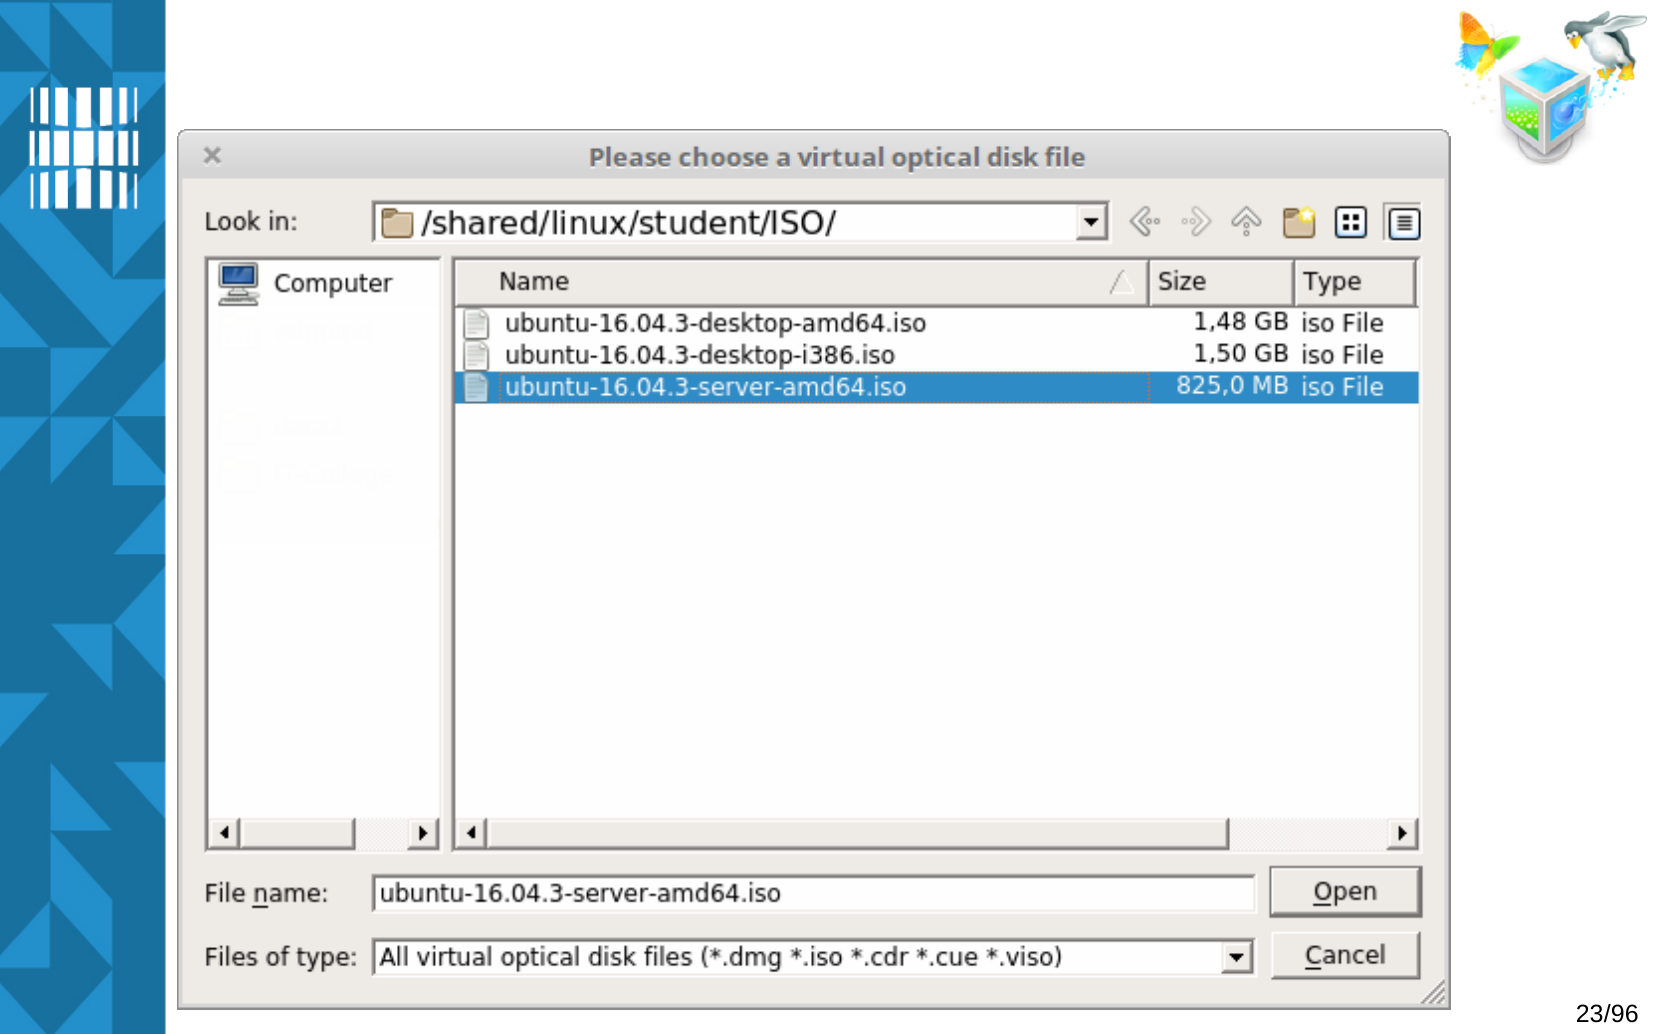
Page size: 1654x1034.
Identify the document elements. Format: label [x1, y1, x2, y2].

picture [177, 129, 1451, 1010]
picture [1452, 7, 1653, 166]
